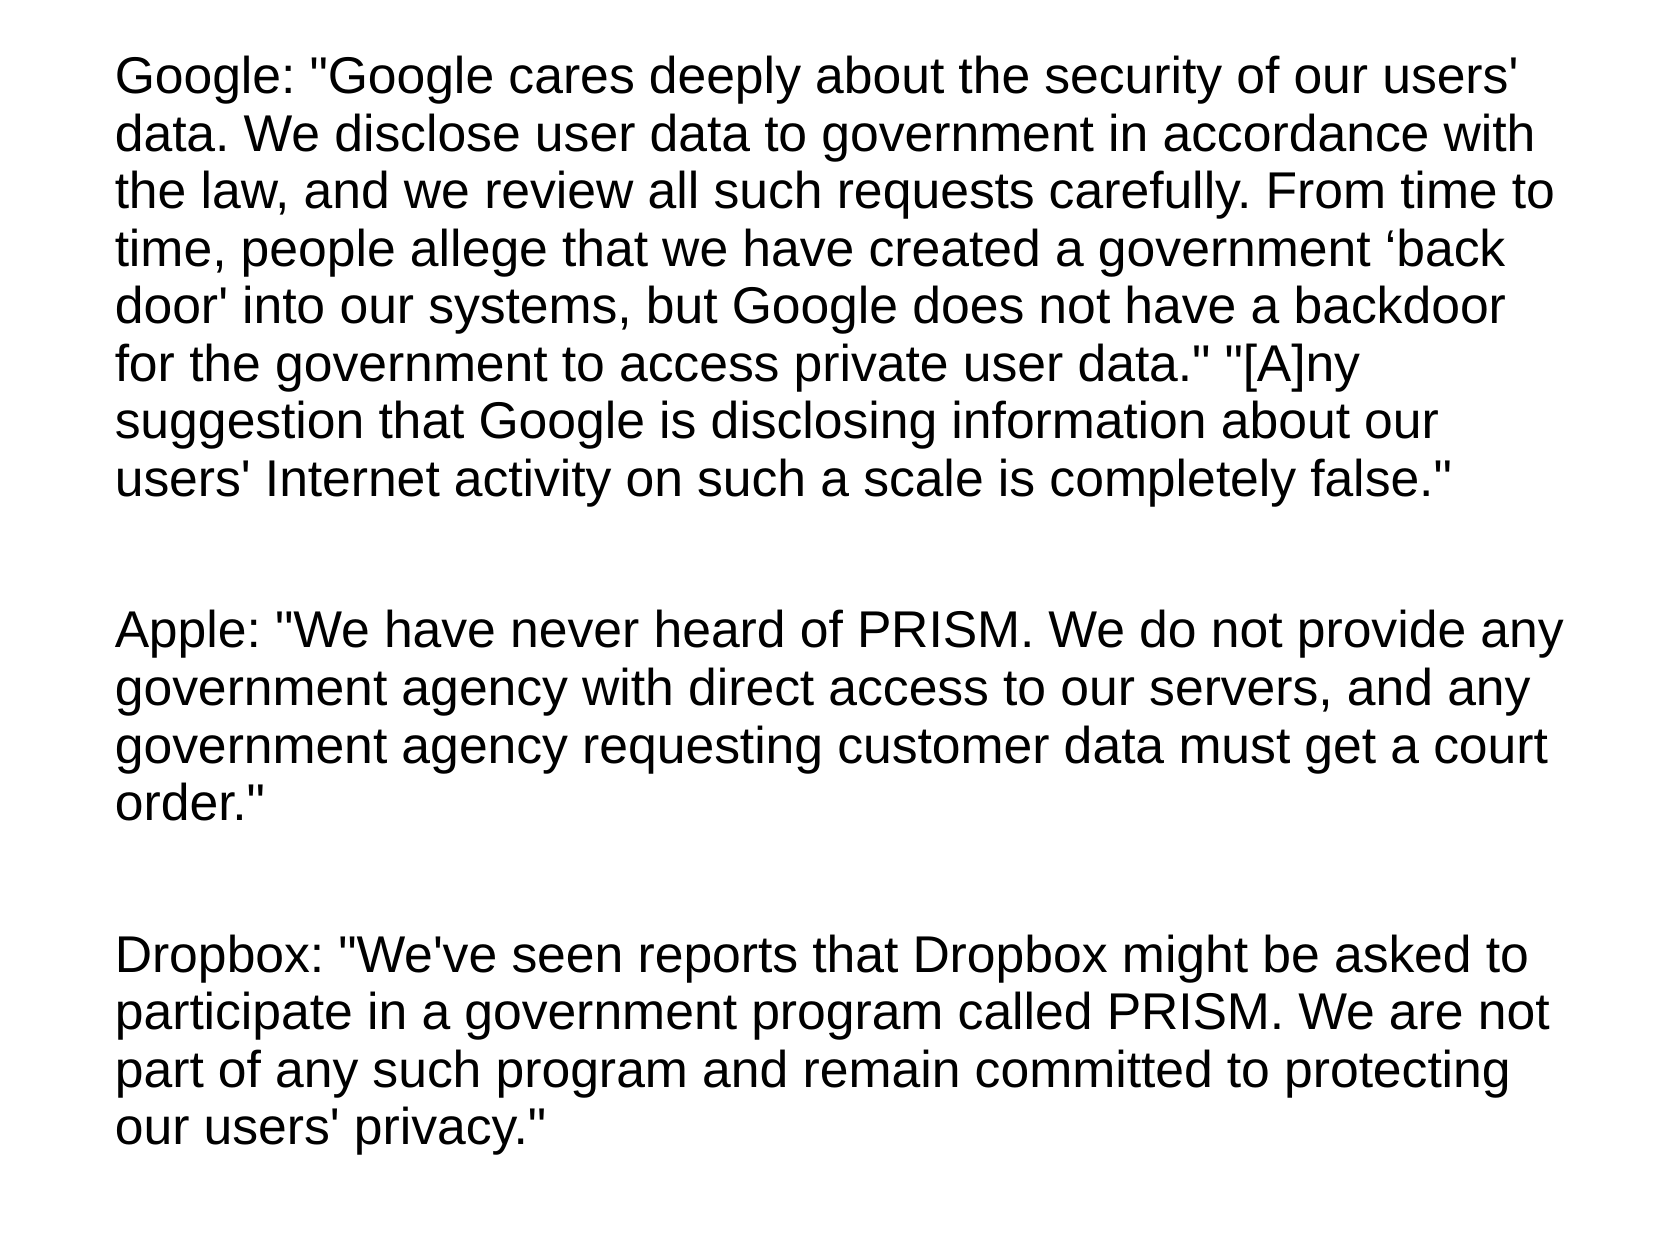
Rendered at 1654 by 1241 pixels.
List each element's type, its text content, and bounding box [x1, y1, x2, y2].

list Google: "Google cares deeply about the security of our users' data. We disclose user data to government in accordance with the law, and we review all such requests carefully. From time to time, people allege that we have created a government ‘back door' into our systems, but Google does not have a backdoor for the government to access private user data." "[A]ny suggestion that Google is disclosing information about our users' Internet activity on such a scale is completely false." Apple: "We have never heard of PRISM. We do not provide any government agency with direct access to our servers, and any government agency requesting customer data must get a court order." Dropbox: "We've seen reports that Dropbox might be asked to participate in a government program called PRISM. We are not part of any such program and remain committed to protecting our users' privacy." [70, 47, 1571, 1158]
